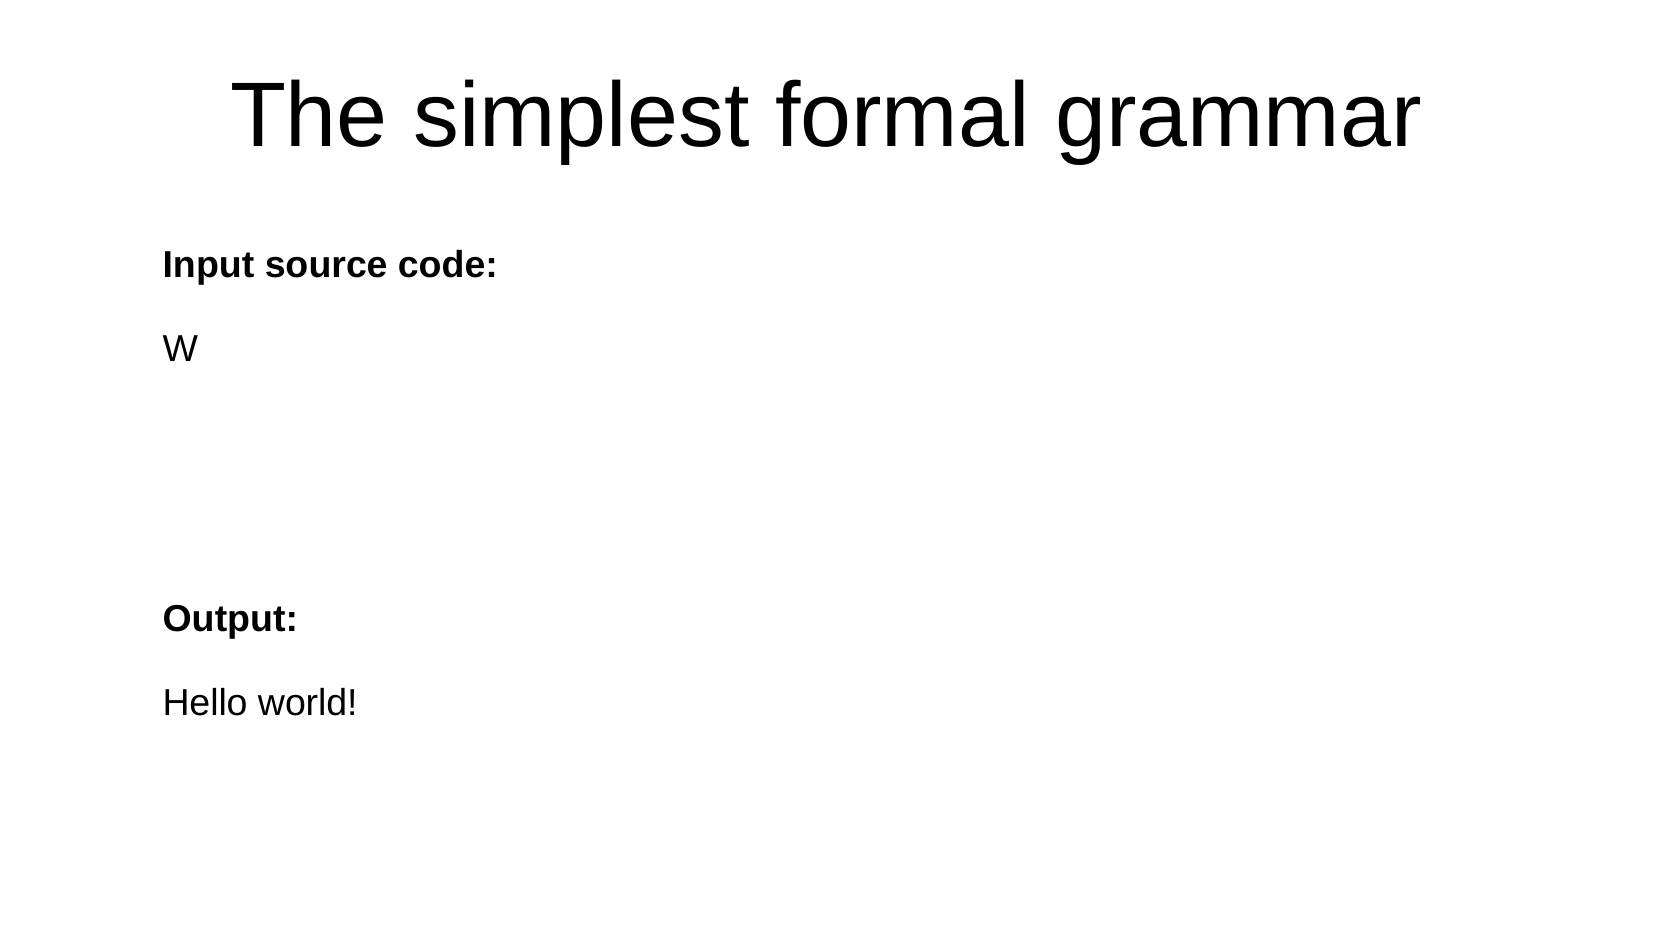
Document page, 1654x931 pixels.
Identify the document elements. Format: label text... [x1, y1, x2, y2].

title The simplest formal grammar [82, 37, 1571, 193]
text_box Input source code: W [147, 236, 680, 378]
text_box Output: Hello world! [147, 590, 680, 732]
